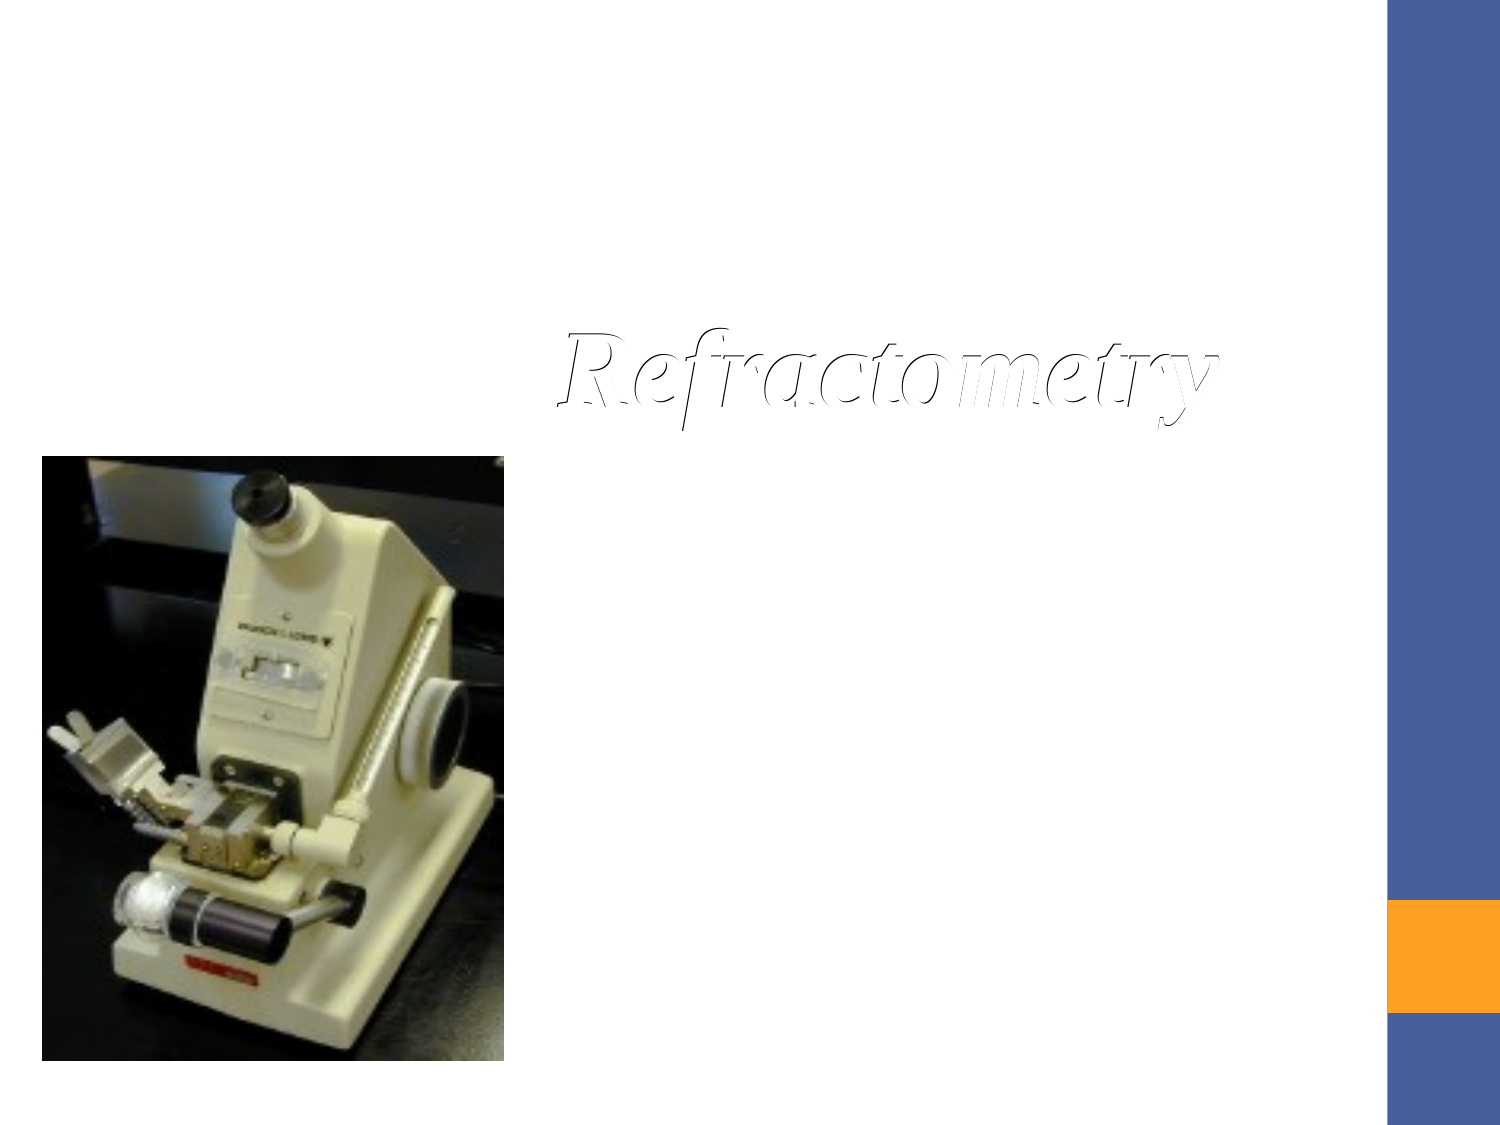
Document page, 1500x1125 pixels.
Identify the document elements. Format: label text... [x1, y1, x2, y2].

title Refractometry [507, 242, 1252, 444]
picture [42, 456, 504, 1061]
